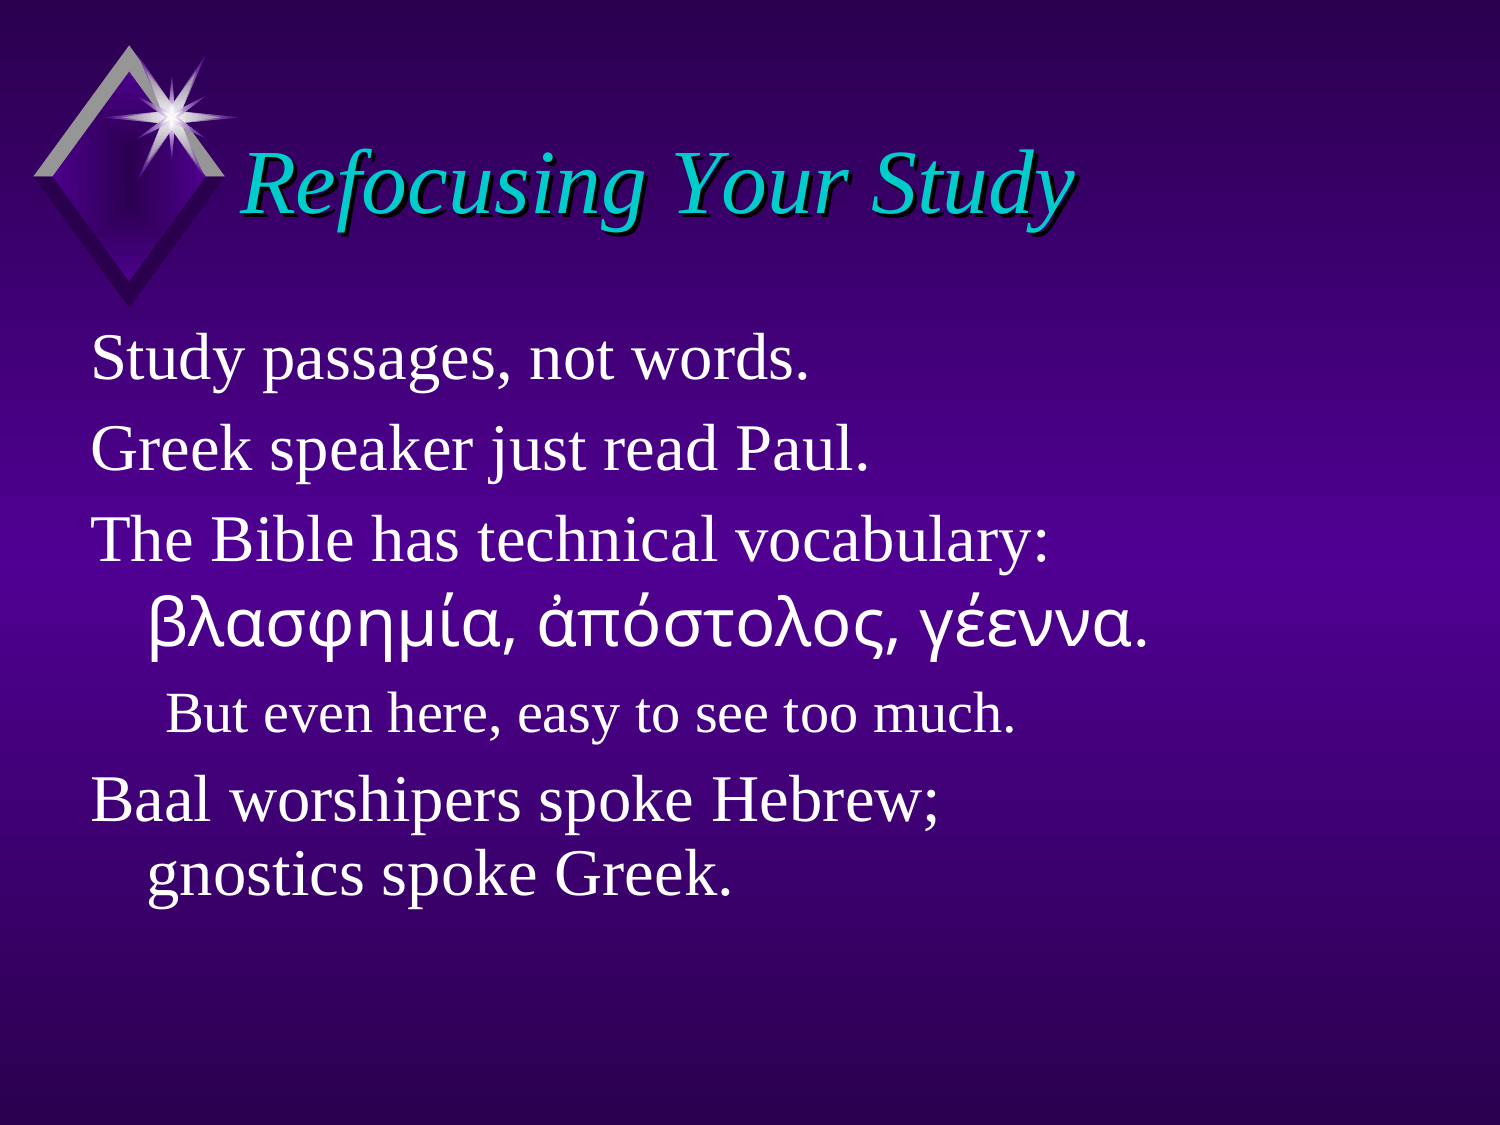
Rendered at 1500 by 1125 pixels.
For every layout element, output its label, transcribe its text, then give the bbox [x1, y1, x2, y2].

list Study passages, not words. Greek speaker just read Paul. The Bible has technical vocabulary: βλασφημία, ἀπόστολος, γέεννα. But even here, easy to see too much. Baal worshipers spoke Hebrew; gnostics spoke Greek. [74, 312, 1388, 988]
title Refocusing Your Study [224, 78, 1388, 288]
